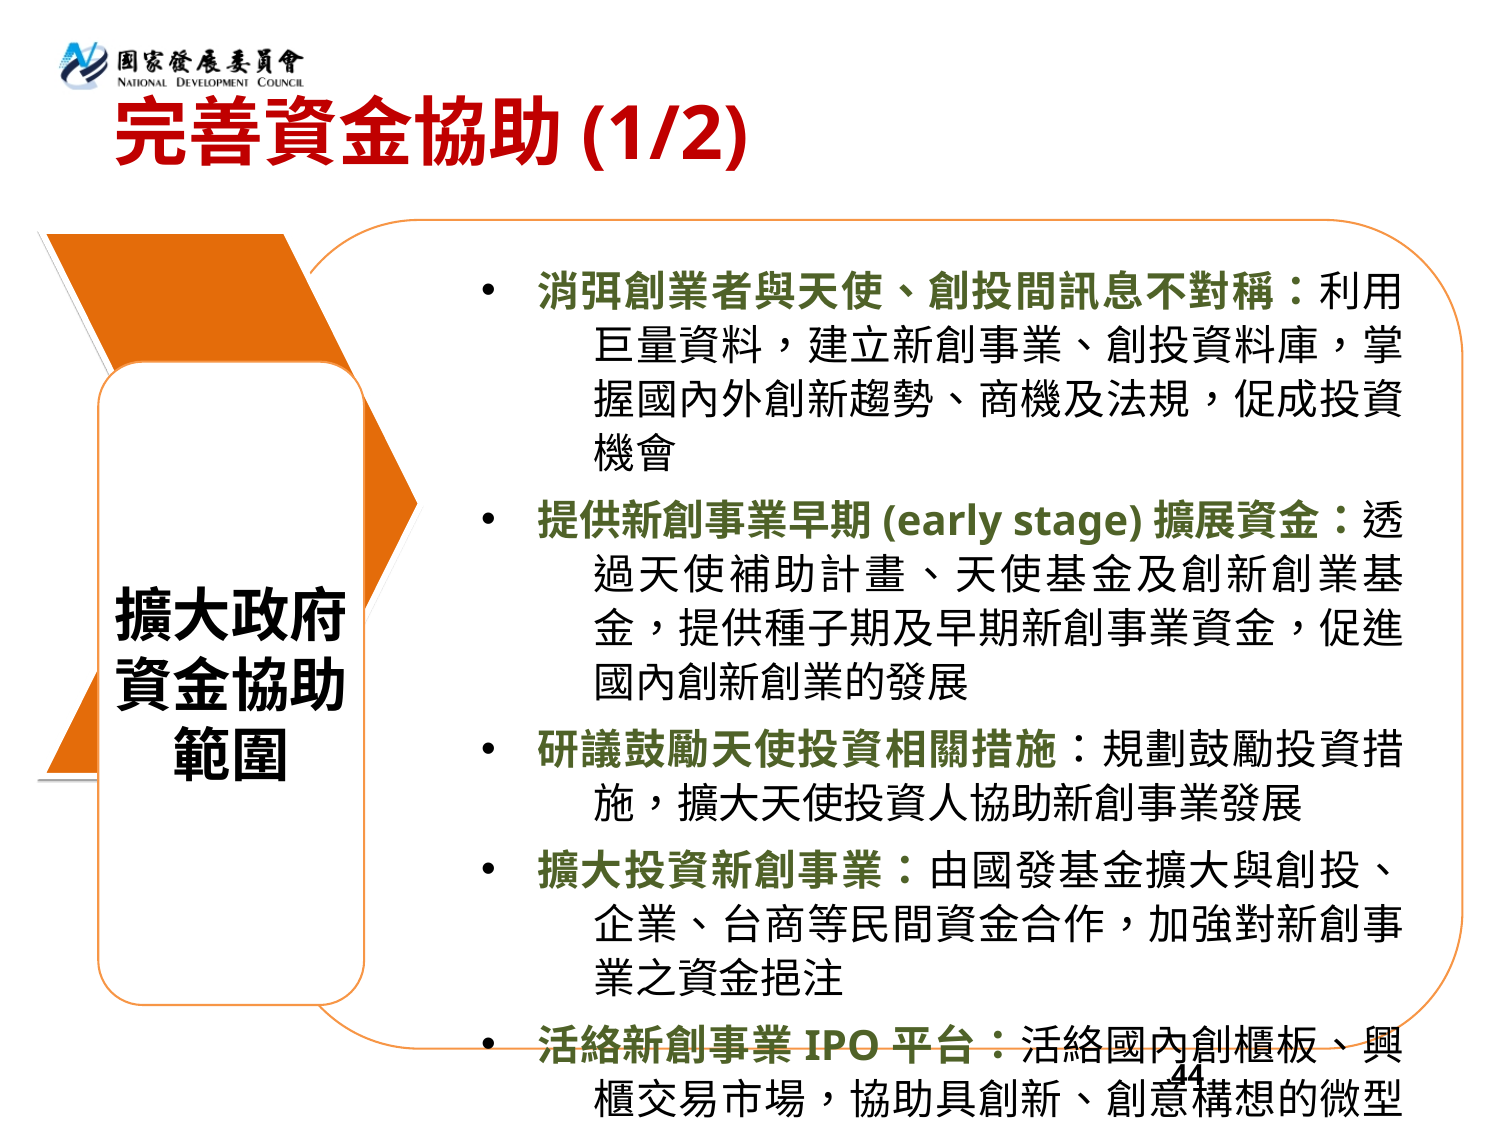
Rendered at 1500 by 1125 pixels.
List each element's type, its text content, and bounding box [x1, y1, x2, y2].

text_box 44 [1156, 1045, 1500, 1106]
text_box 擴大政府資金協助範圍 [98, 361, 365, 1006]
text_box [41, 662, 98, 777]
title 完善資金協助(1/2) [98, 34, 1500, 236]
text_box [41, 230, 422, 617]
text_box 消弭創業者與天使、創投間訊息不對稱：利用巨量資料，建立新創事業、創投資料庫，掌握國內外創新趨勢、商機及法規，促成投資機會 提供新創事業早期(early stage)擴展資金：透過天使補助計畫、天使基金及創新創業基金，提供種子期及早期新創事業資金，促進國內創新創業的發展 研議鼓勵天使投資相關措施：規劃鼓勵投資措施，擴大天使投資人協助新創事業發展 擴大投資新創事業：由國發基金擴大與創投、企業、台商等民間資金合作，加強對新創事業之資金挹注 活絡新創事業IPO平台：活絡國內創櫃板、興櫃交易市場，協助具創新、創意構想的微型企業成長，並優先吸引亞洲新創事業來臺IPO [308, 219, 1463, 1049]
